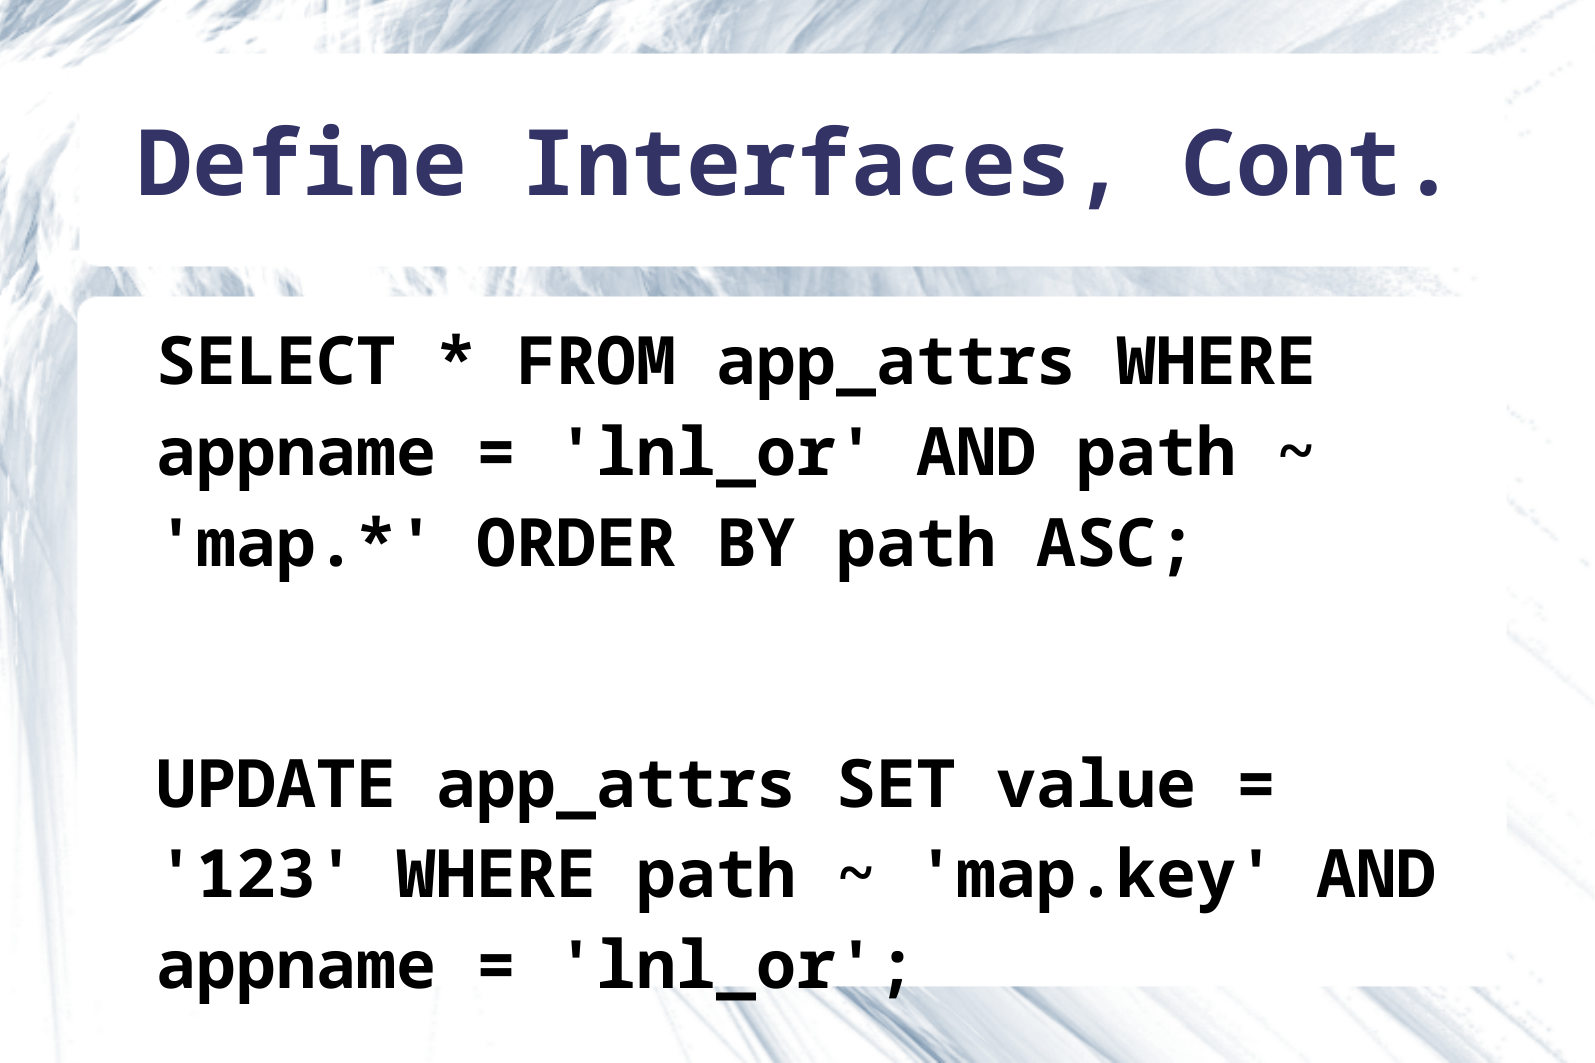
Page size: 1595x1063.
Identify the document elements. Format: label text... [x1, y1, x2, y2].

title Define Interfaces, Cont. [79, 62, 1515, 259]
list SELECT * FROM app_attrs WHERE appname = 'lnl_or' AND path ~ 'map.*' ORDER BY path ASC; UPDATE app_attrs SET value = '123' WHERE path ~ 'map.key' AND appname = 'lnl_or'; [85, 313, 1481, 943]
picture [0, 0, 1595, 1063]
